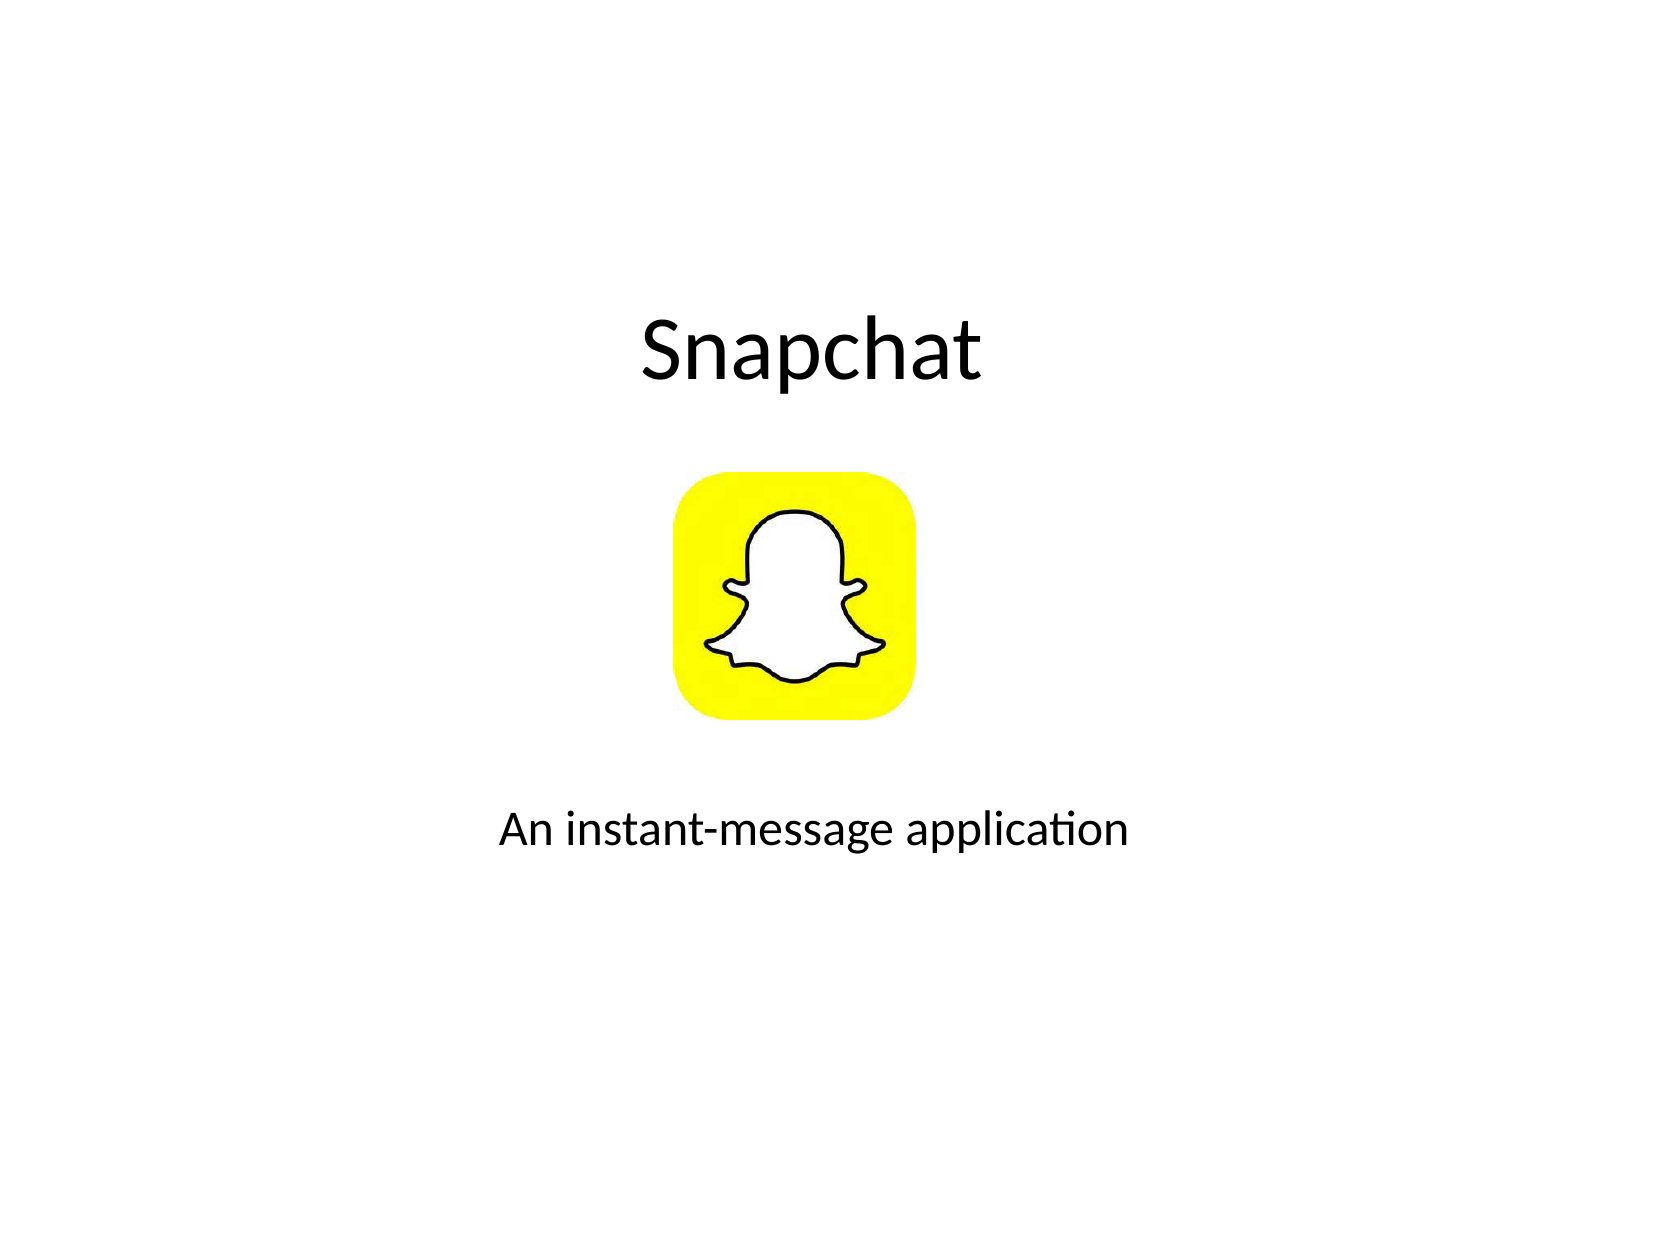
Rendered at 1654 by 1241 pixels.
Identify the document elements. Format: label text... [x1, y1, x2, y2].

picture [673, 472, 916, 720]
title Snapchat [118, 287, 1506, 398]
subtitle An instant-message application [70, 795, 1559, 856]
